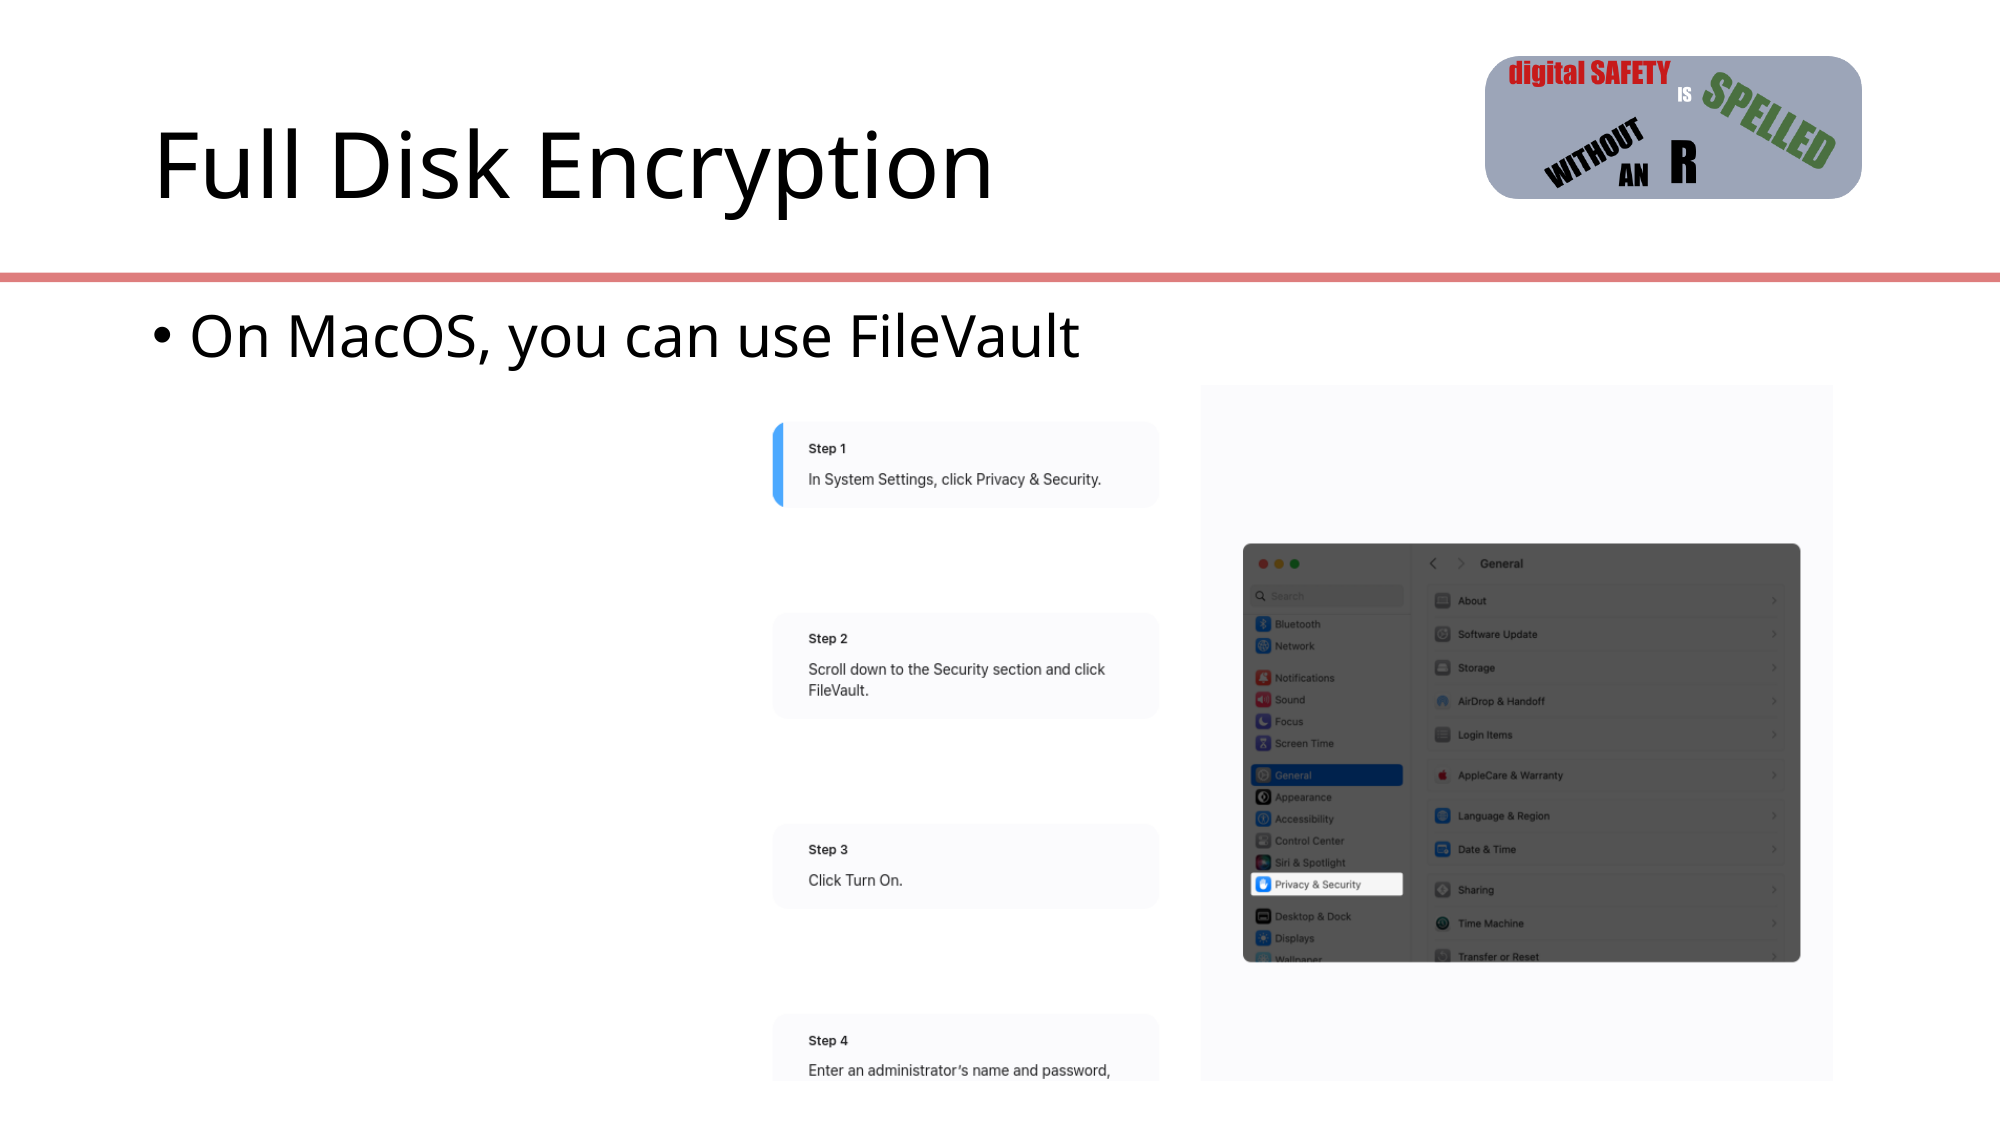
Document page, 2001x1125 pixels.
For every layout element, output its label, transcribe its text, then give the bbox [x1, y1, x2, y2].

list On MacOS, you can use FileVault [137, 299, 1863, 1014]
title Full Disk Encryption [137, 59, 1863, 278]
picture [715, 385, 1833, 1081]
